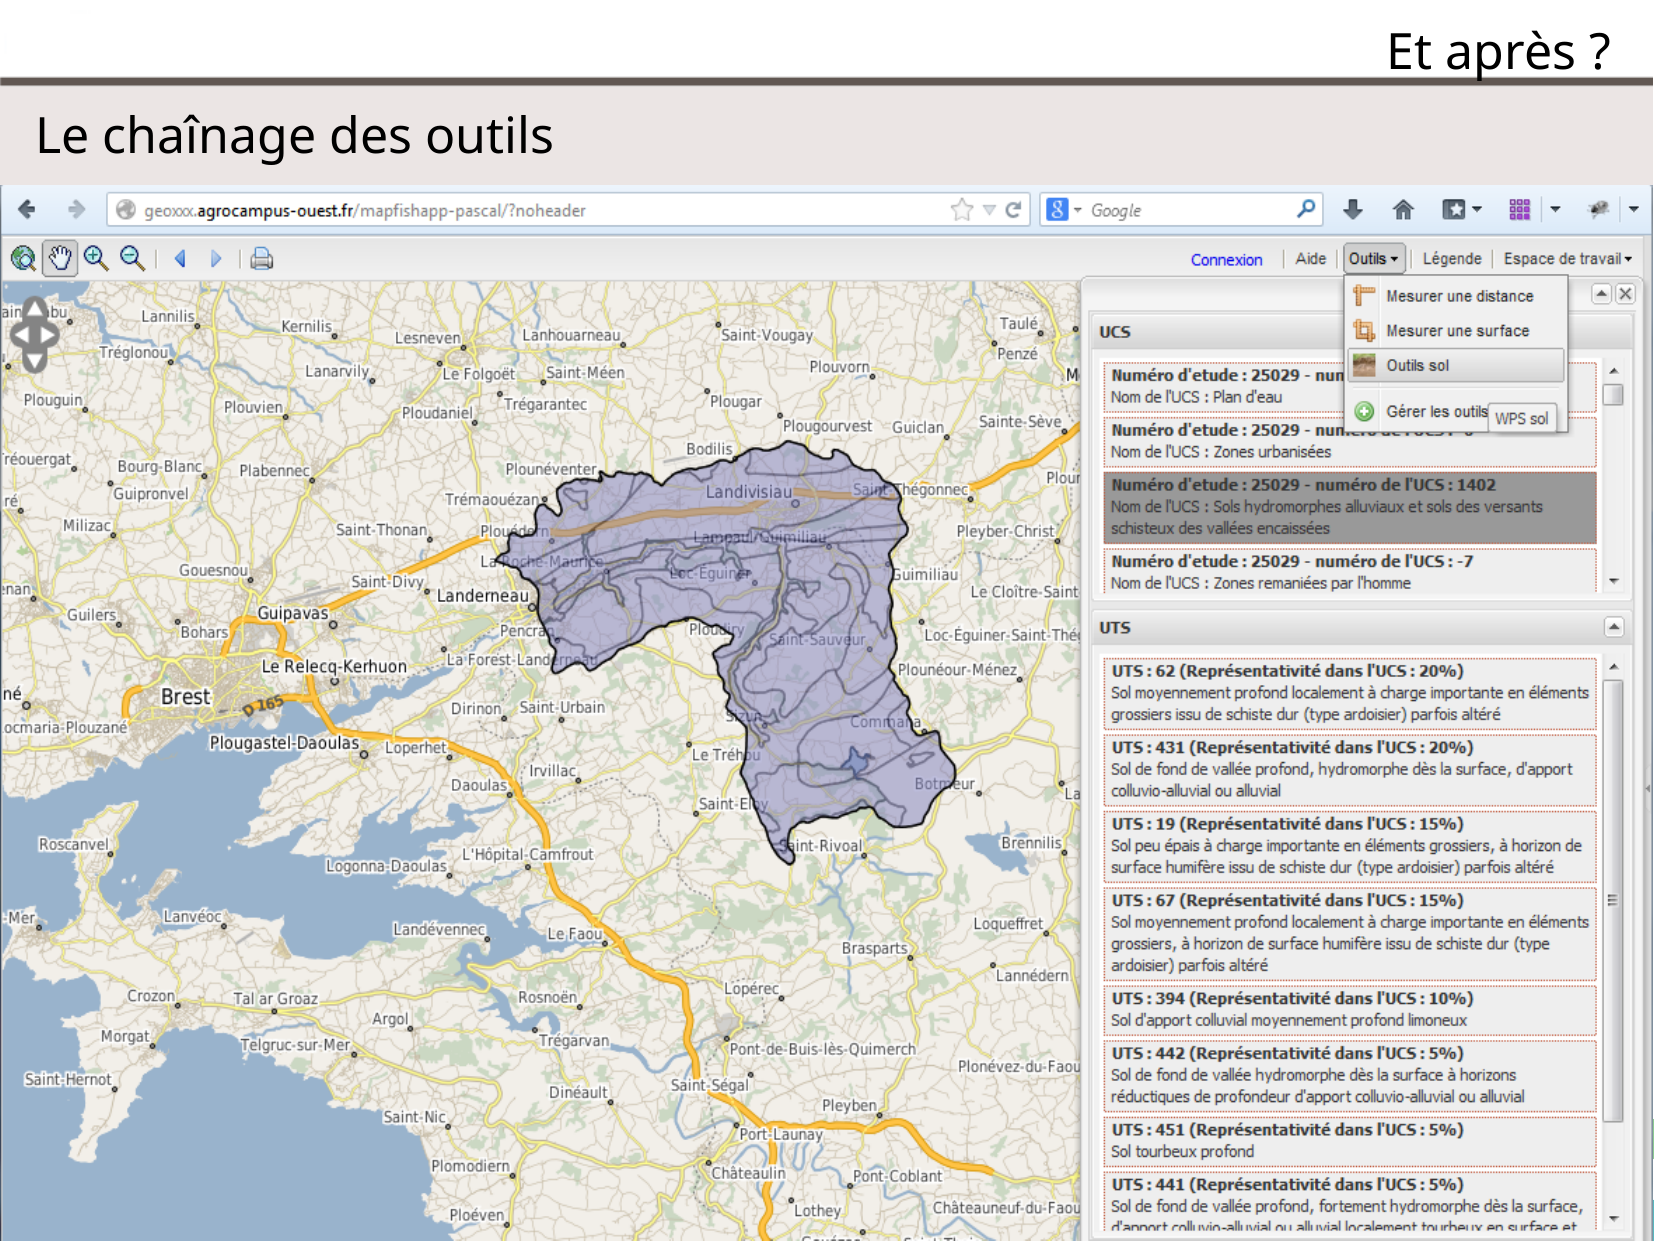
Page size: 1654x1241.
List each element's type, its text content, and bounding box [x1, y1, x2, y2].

text_box Le chaînage des outils [20, 92, 1498, 167]
picture [0, 0, 1653, 185]
picture [0, 186, 1653, 1241]
text_box Et après ? [1372, 8, 1654, 82]
